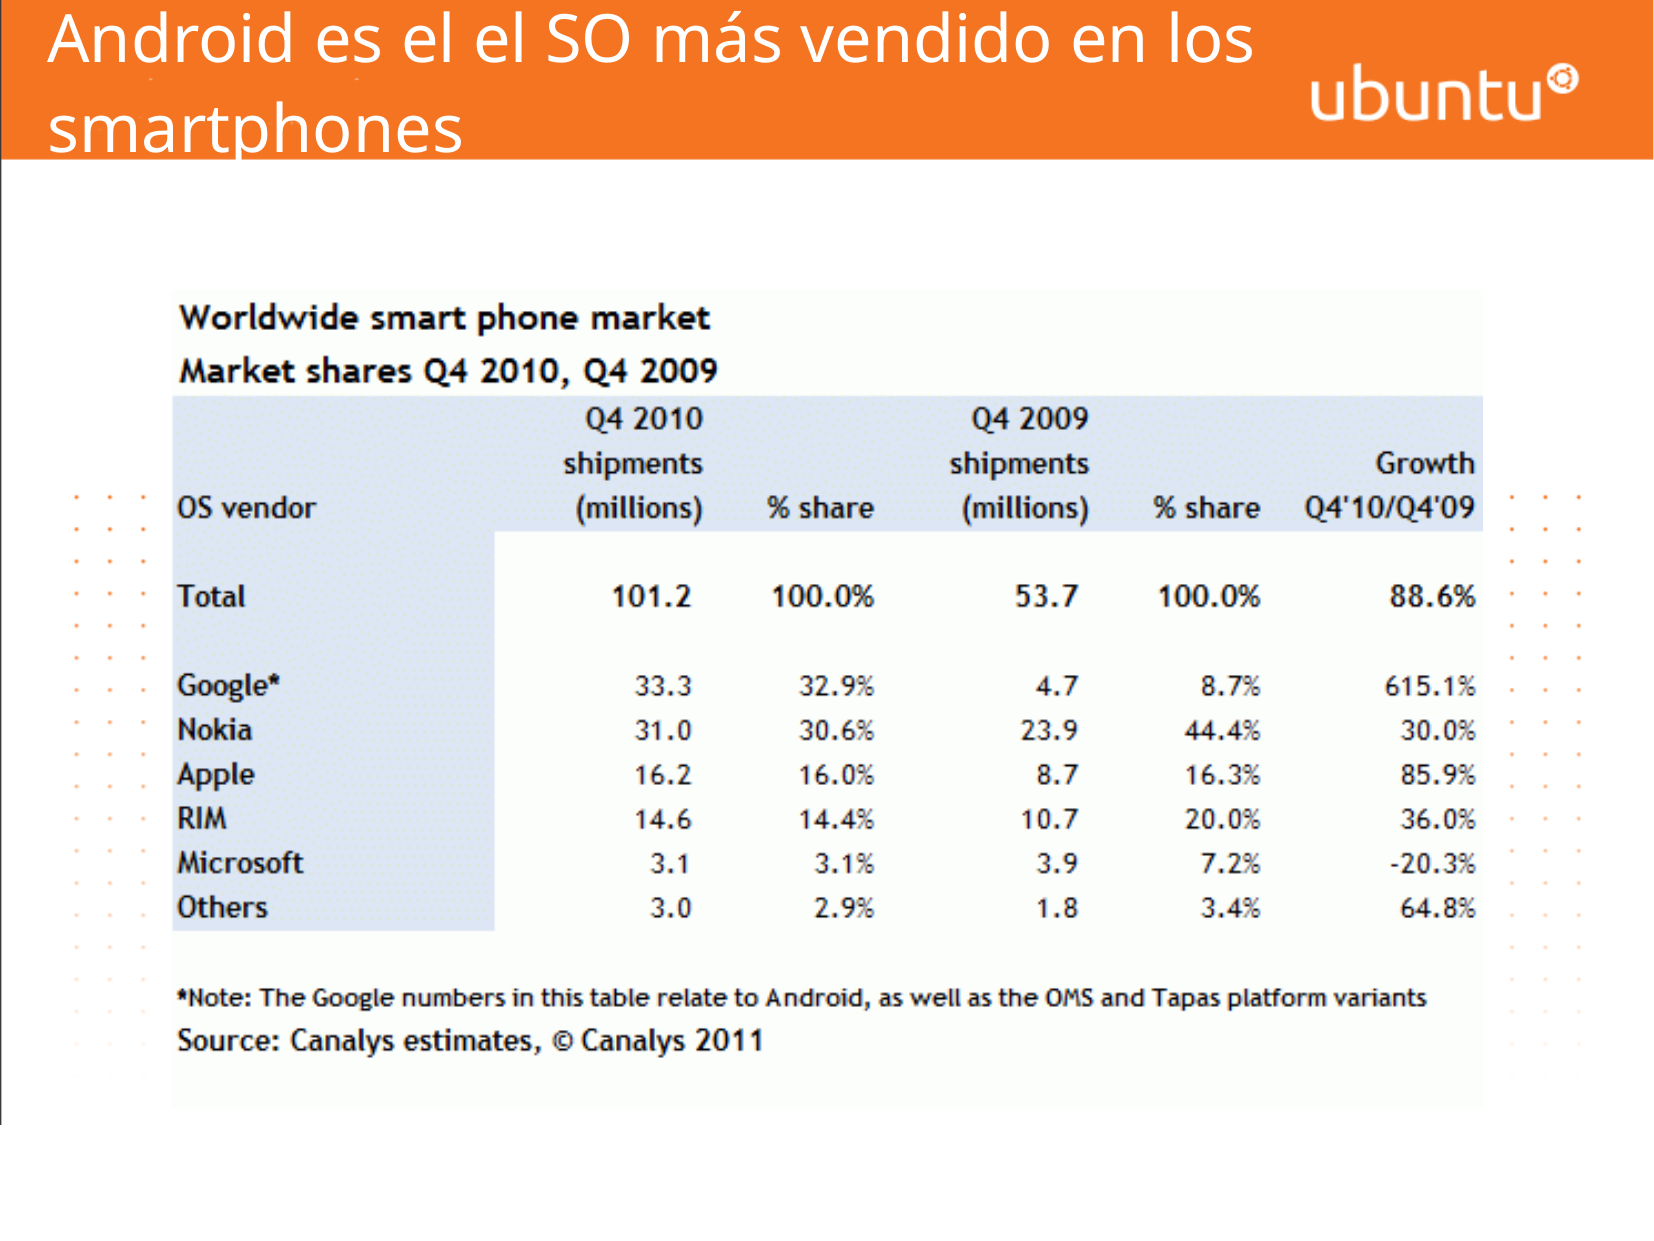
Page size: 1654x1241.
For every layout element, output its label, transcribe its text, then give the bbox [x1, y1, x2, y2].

title Android es el el SO más vendido en los smartphones [47, 6, 1276, 157]
picture [0, 0, 1654, 1125]
